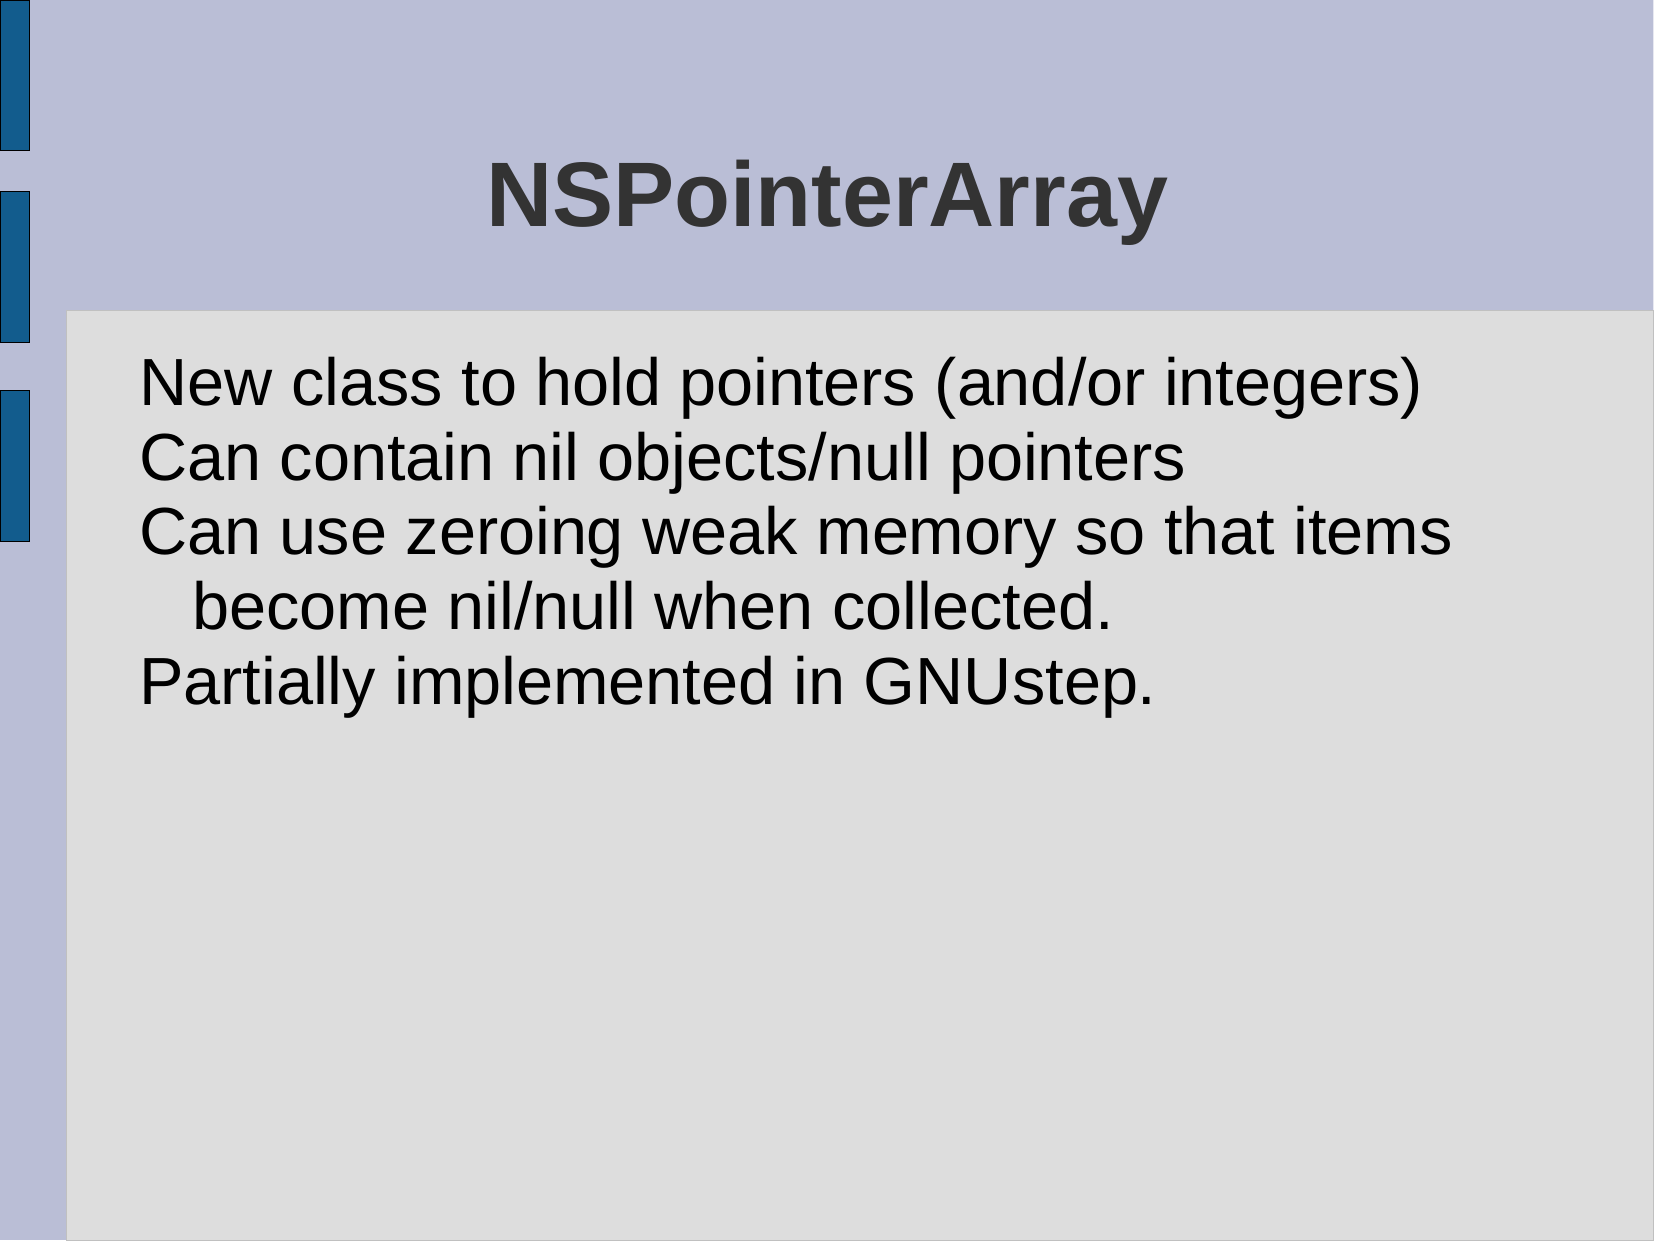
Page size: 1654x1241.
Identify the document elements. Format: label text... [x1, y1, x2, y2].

list New class to hold pointers (and/or integers) Can contain nil objects/null pointers Can use zeroing weak memory so that items become nil/null when collected. Partially implemented in GNUstep. [121, 344, 1534, 1127]
title NSPointerArray [121, 91, 1534, 299]
